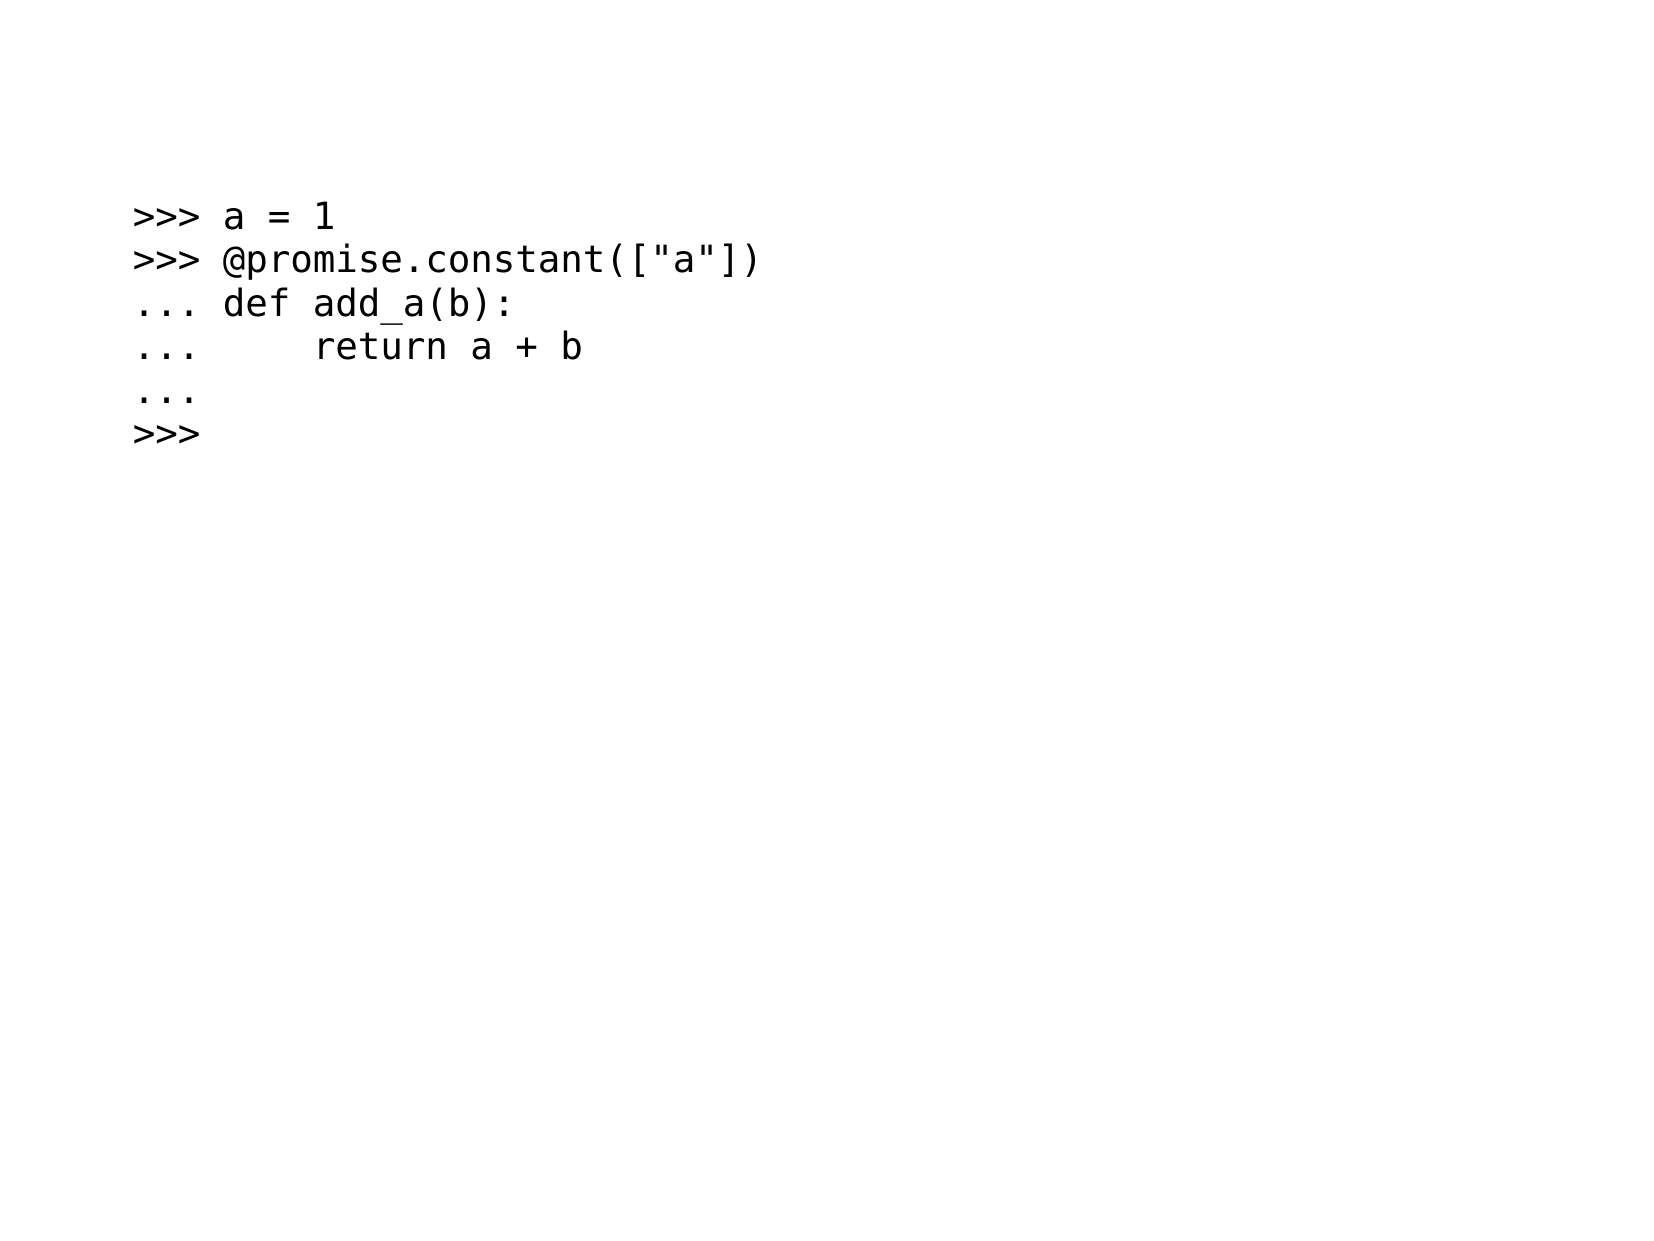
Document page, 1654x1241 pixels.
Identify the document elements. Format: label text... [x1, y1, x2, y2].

text_box >>> a = 1 >>> @promise.constant(["a"]) ... def add_a(b): ... return a + b ... >>> [118, 187, 1625, 725]
